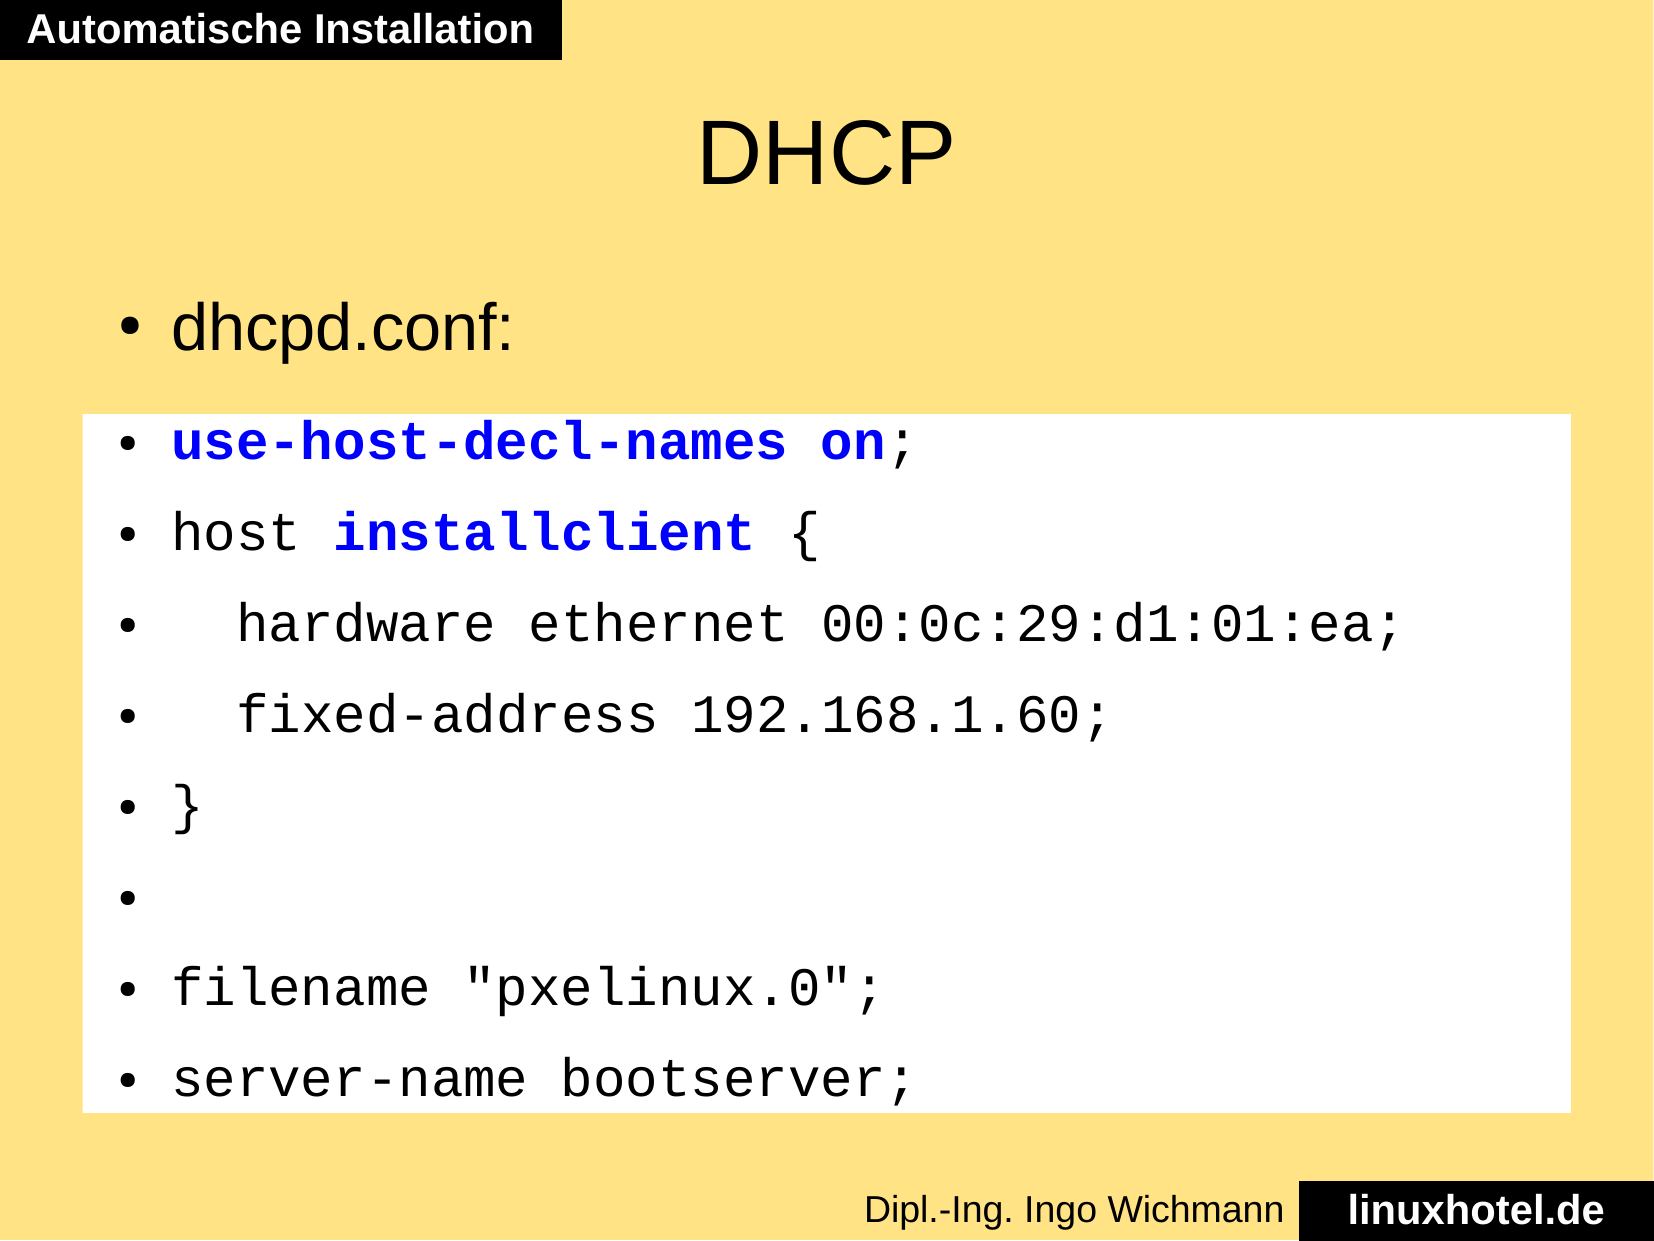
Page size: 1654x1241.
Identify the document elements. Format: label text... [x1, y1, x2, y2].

text_box linuxhotel.de [1299, 1181, 1654, 1241]
text_box Automatische Installation [0, 0, 562, 60]
text_box Dipl.-Ing. Ingo Wichmann [849, 1181, 1300, 1238]
title DHCP [82, 49, 1571, 257]
list use-host-decl-names on; host installclient { hardware ethernet 00:0c:29:d1:01:ea; fixed-address 192.168.1.60; } filename "pxelinux.0"; server-name bootserver; [82, 414, 1571, 1113]
list dhcpd.conf: [82, 290, 1571, 414]
